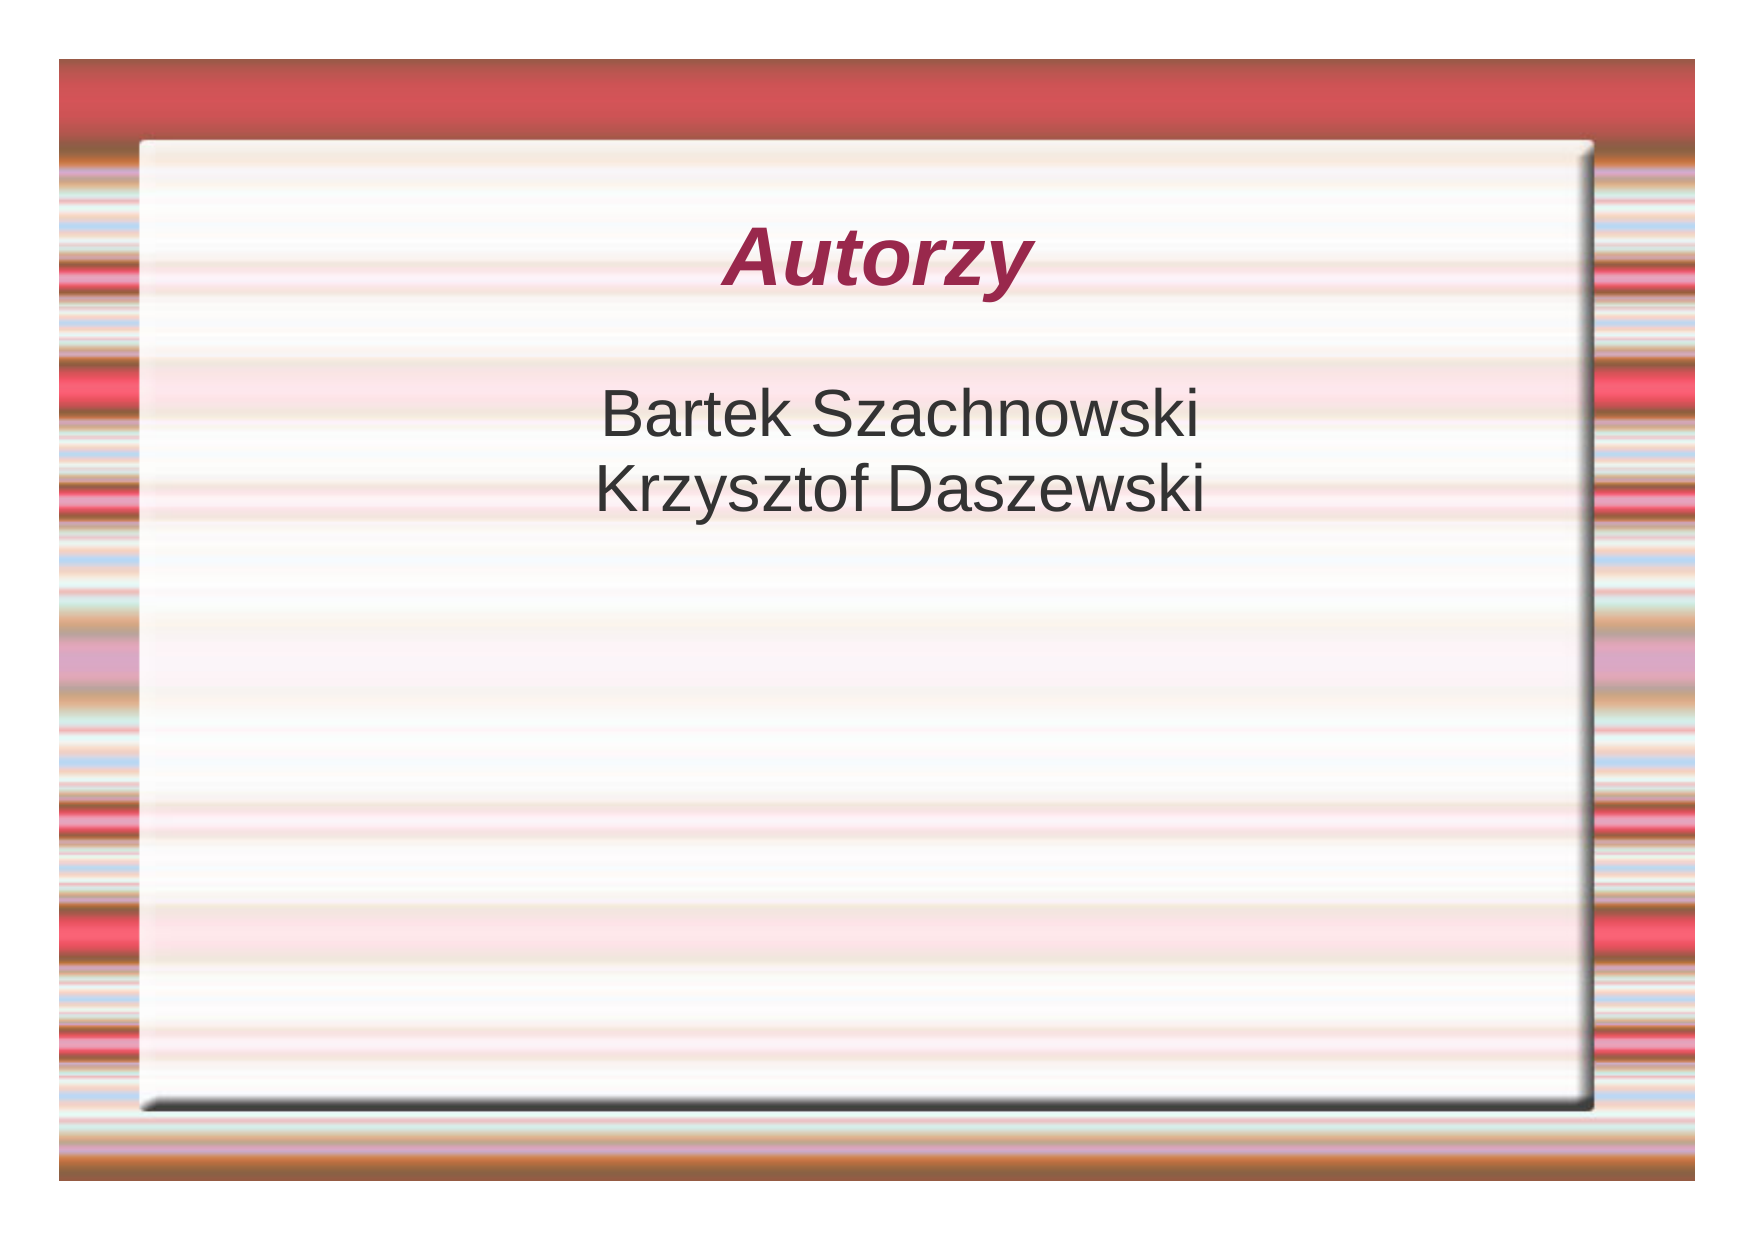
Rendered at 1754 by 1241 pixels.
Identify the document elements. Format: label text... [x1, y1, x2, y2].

picture [59, 59, 1695, 1181]
list Bartek Szachnowski Krzysztof Daszewski [192, 376, 1559, 1069]
title Autorzy [179, 170, 1577, 343]
